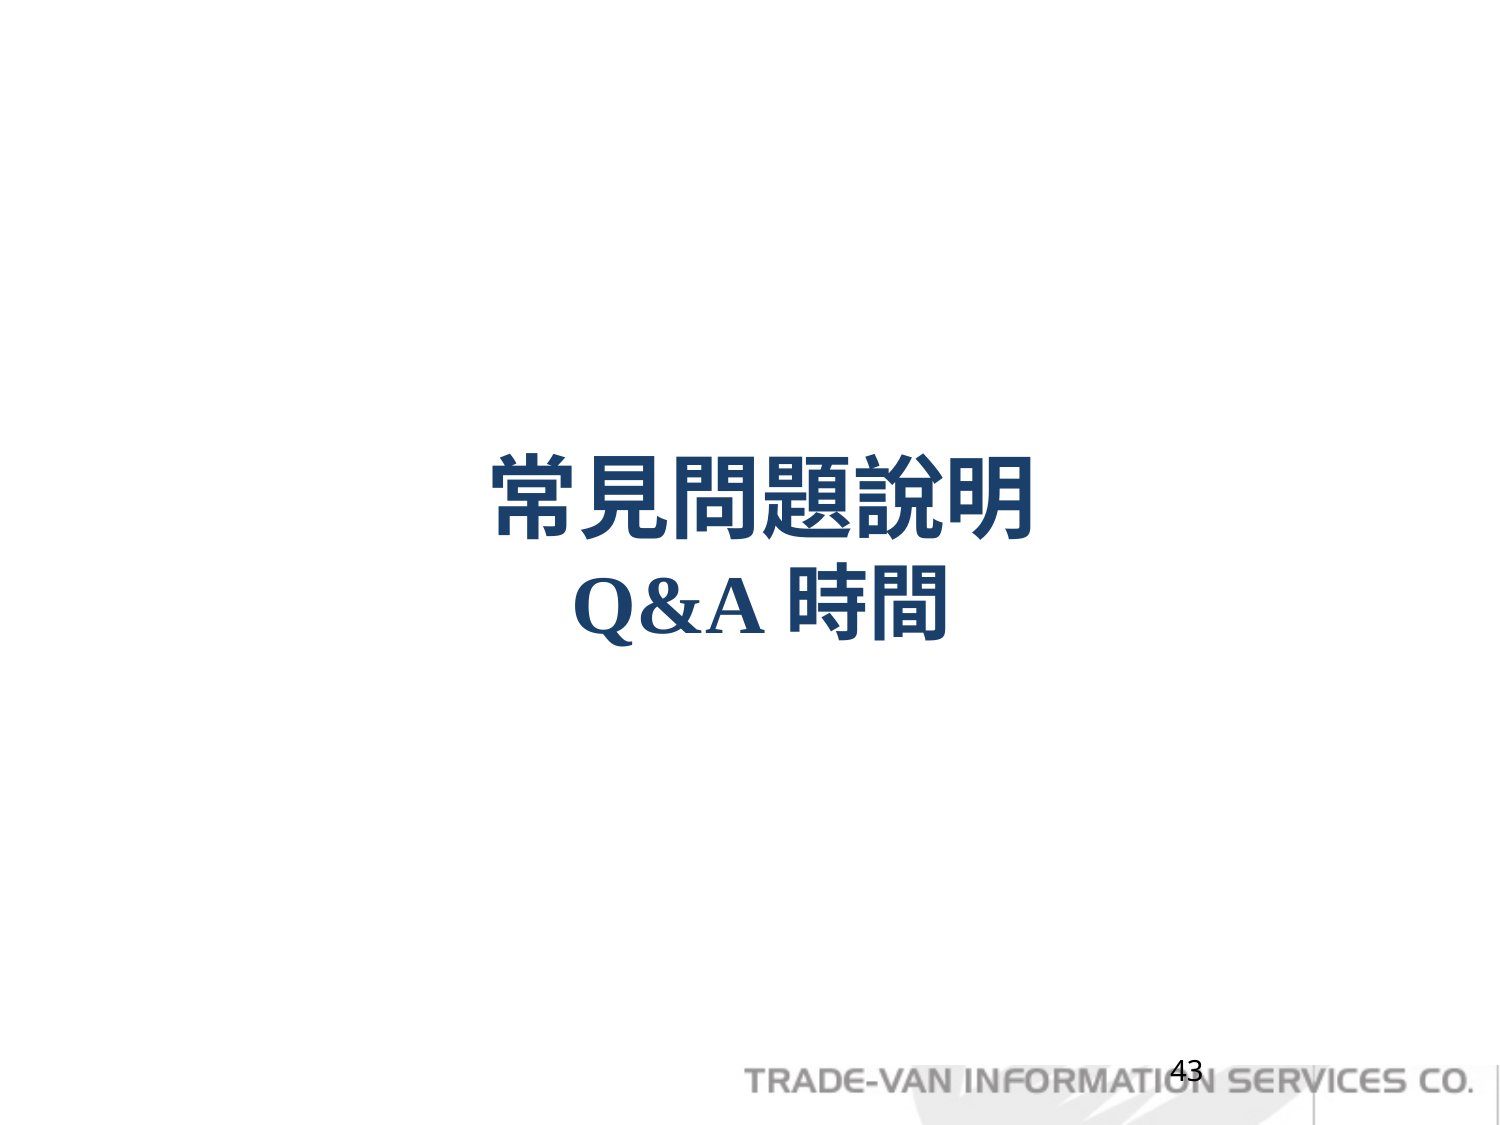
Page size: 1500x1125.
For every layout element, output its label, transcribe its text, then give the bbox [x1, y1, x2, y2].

text_box 常見問題說明 Q&A時間 [289, 326, 1234, 764]
text_box [0, 0, 1500, 1100]
